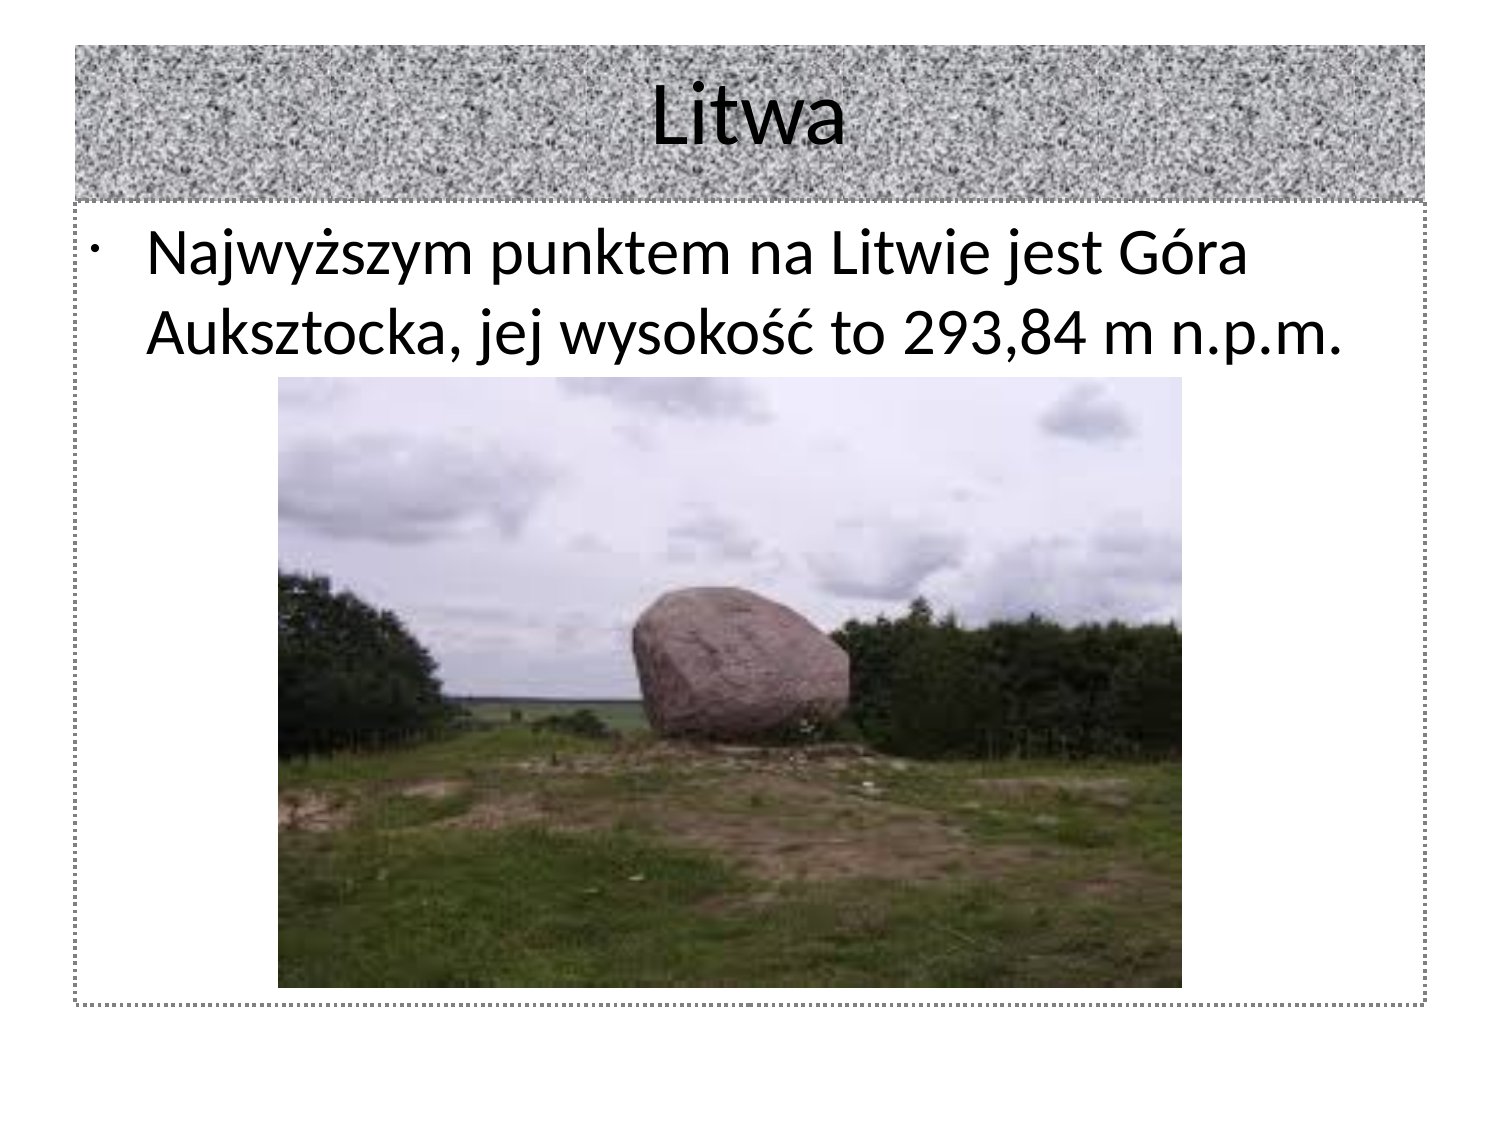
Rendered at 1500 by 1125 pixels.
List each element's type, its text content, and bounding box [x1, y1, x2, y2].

title Litwa [75, 45, 1425, 200]
list Najwyższym punktem na Litwie jest Góra Auksztocka, jej wysokość to 293,84 m n.p.m. [75, 200, 1425, 1005]
picture [278, 377, 1182, 988]
